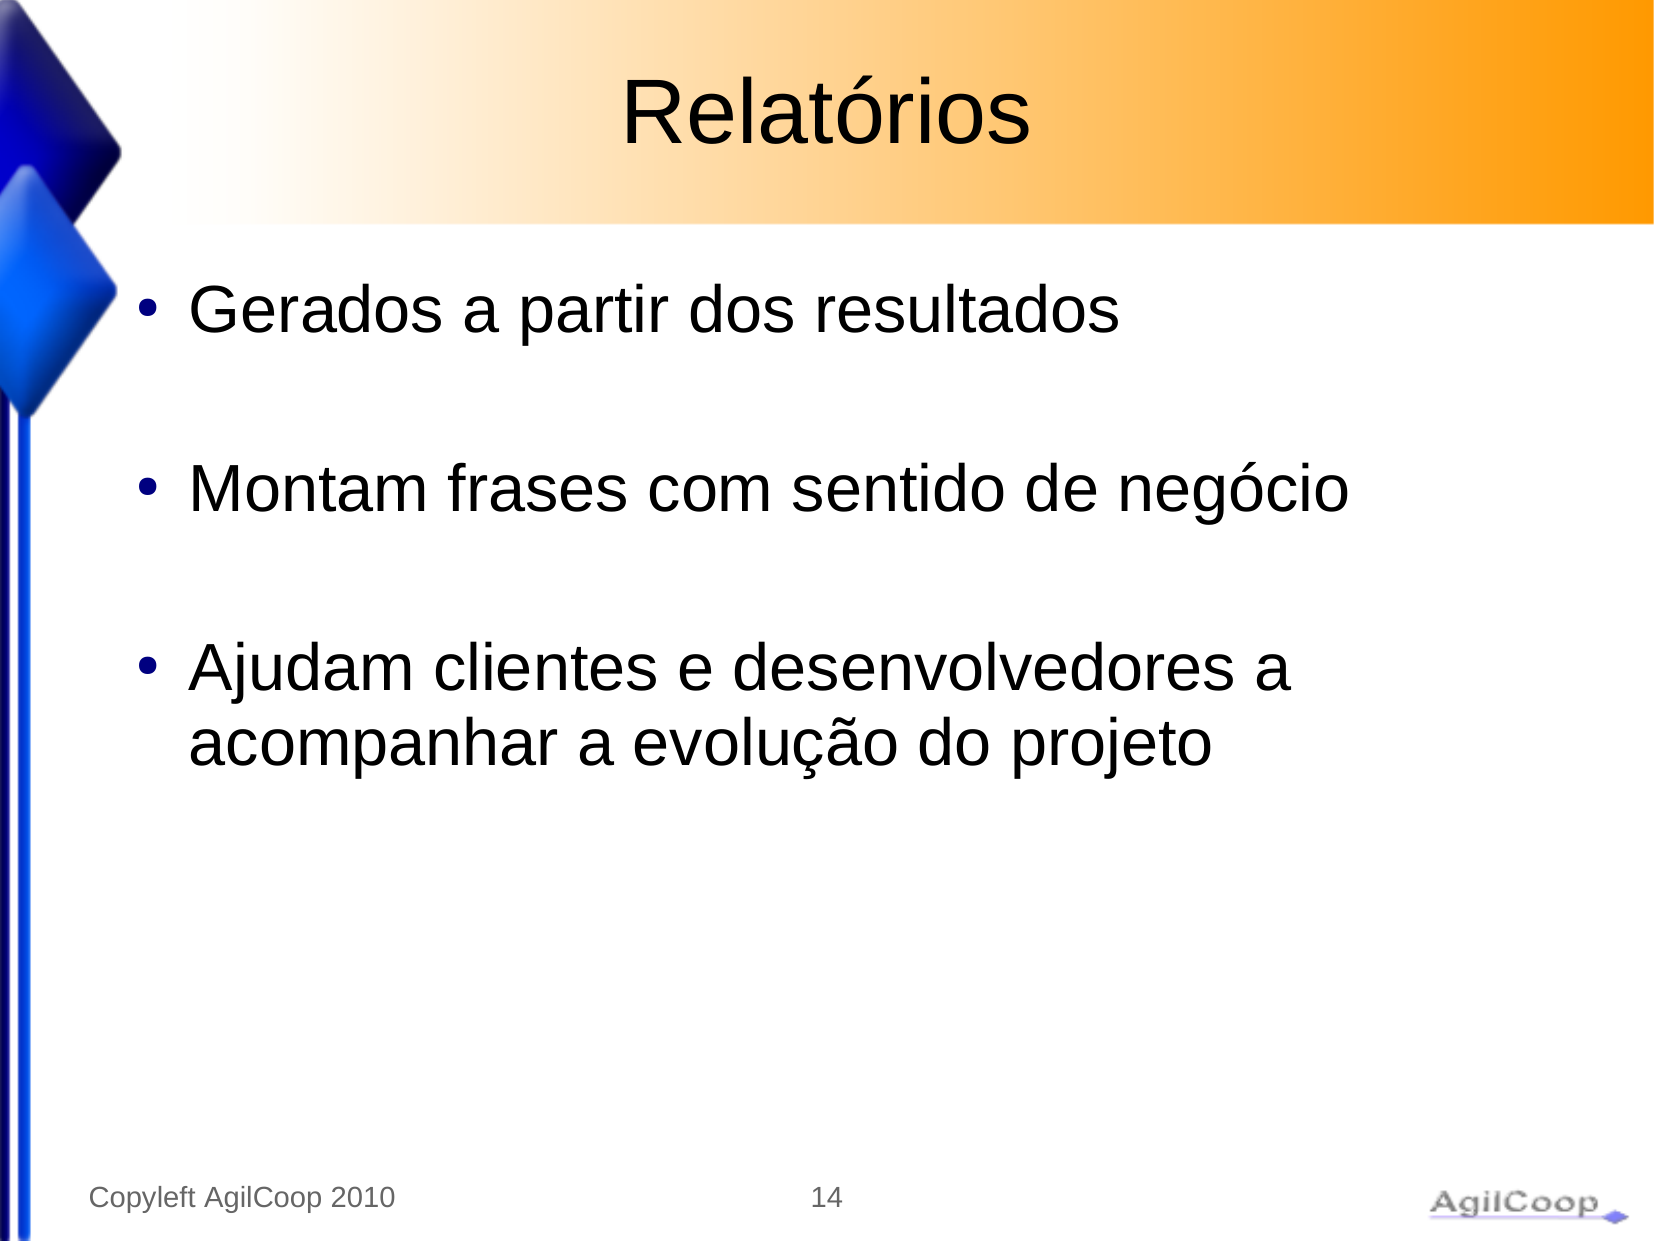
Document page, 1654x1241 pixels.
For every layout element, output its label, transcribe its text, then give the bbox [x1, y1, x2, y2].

list Gerados a partir dos resultados Montam frases com sentido de negócio Ajudam clientes e desenvolvedores a acompanhar a evolução do projeto [118, 271, 1607, 1108]
title Relatórios [82, 8, 1571, 216]
picture [0, 0, 1654, 1241]
